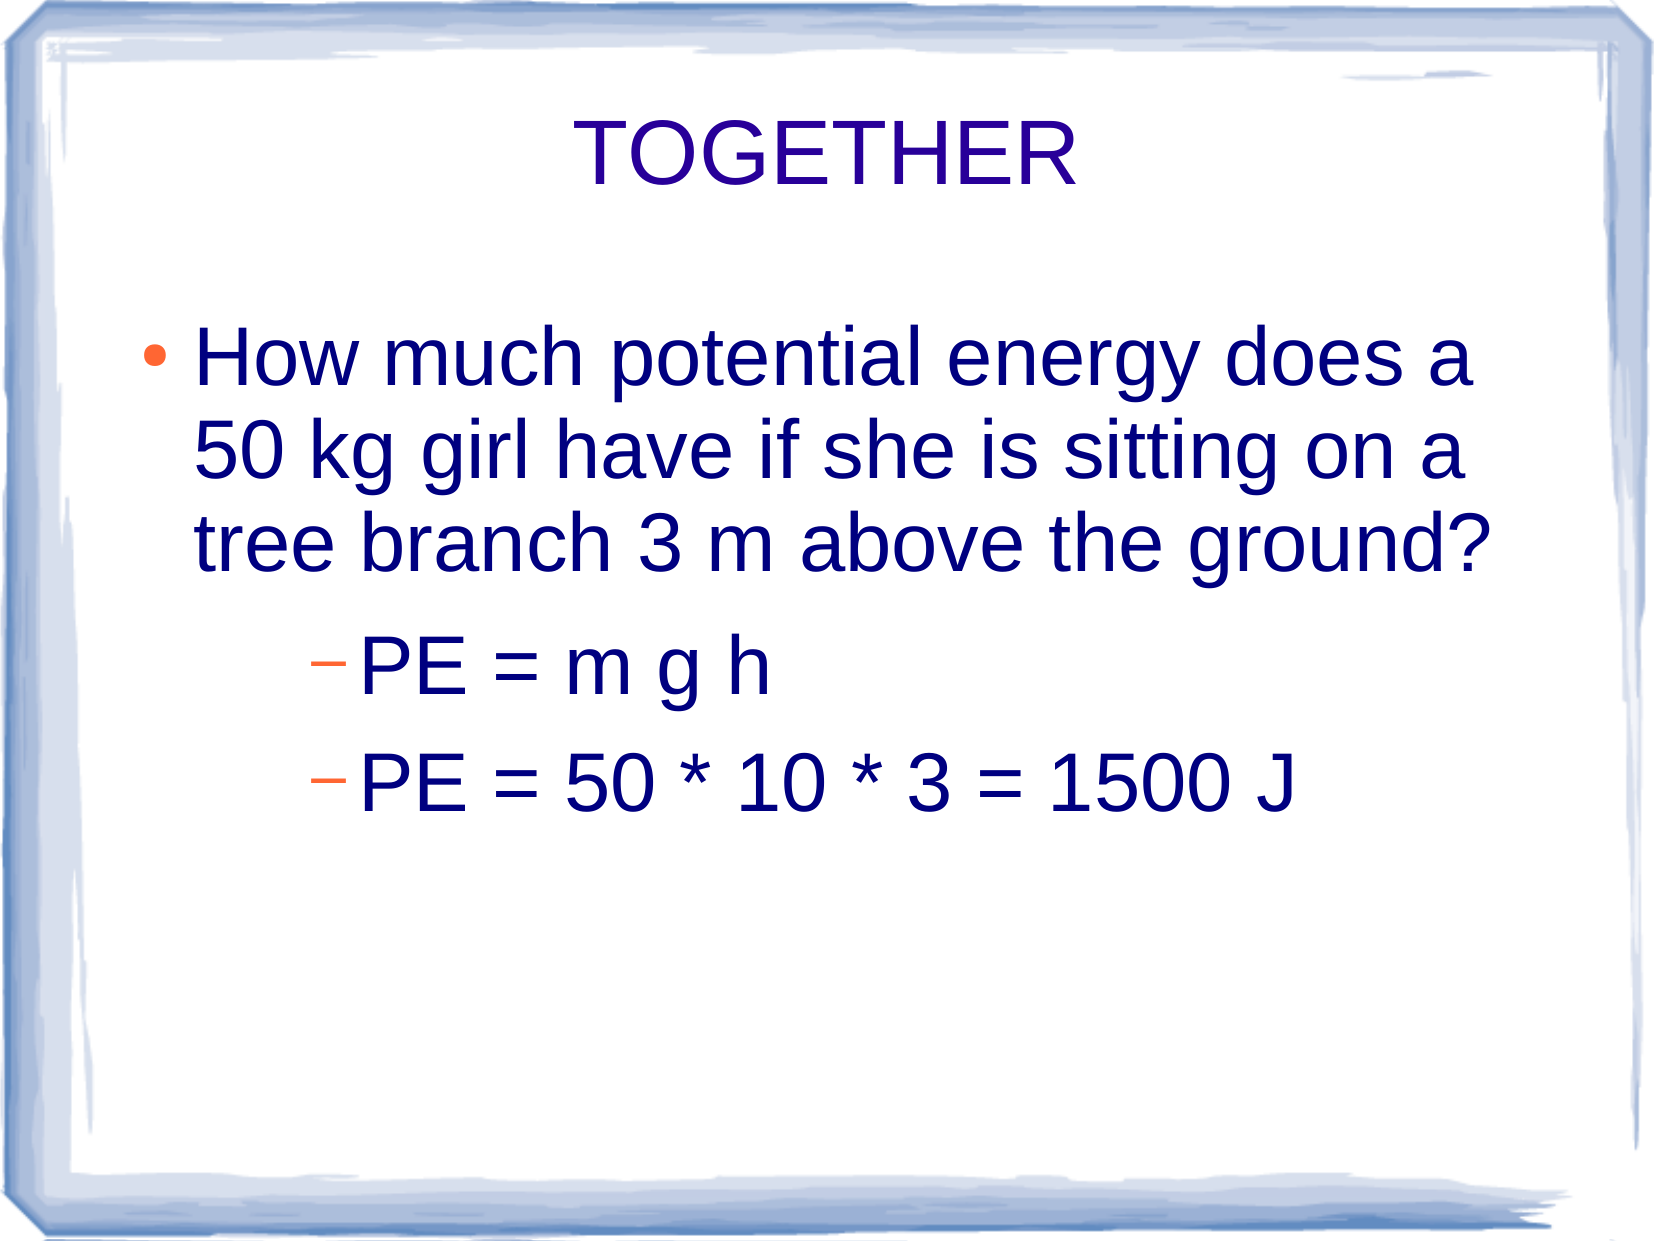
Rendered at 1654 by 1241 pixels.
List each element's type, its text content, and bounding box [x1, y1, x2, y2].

title TOGETHER [82, 56, 1571, 250]
list How much potential energy does a 50 kg girl have if she is sitting on a tree branch 3 m above the ground? PE = m g h PE = 50 * 10 * 3 = 1500 J [122, 310, 1576, 976]
picture [0, 0, 1654, 1241]
